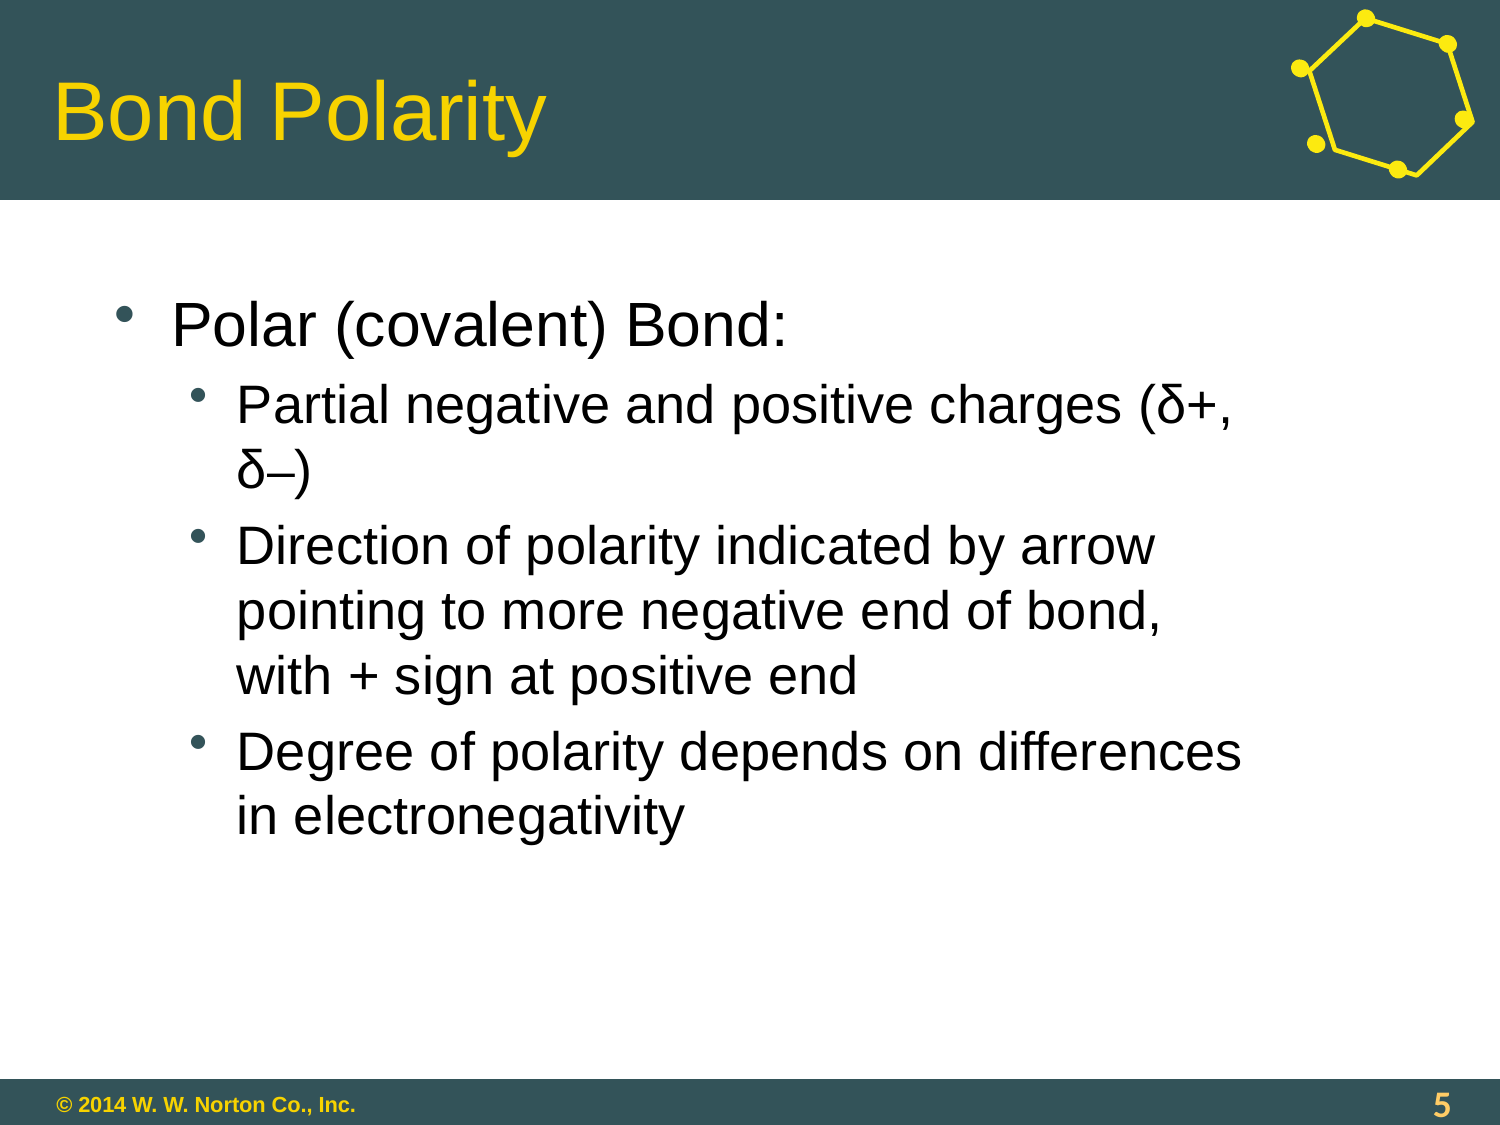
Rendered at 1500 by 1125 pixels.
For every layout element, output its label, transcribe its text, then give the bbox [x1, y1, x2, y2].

title Bond Polarity [37, 19, 1118, 195]
slide_number <number> [1417, 1076, 1468, 1125]
list Polar (covalent) Bond: Partial negative and positive charges (δ+, δ–) Direction of polarity indicated by arrow pointing to more negative end of bond, with + sign at positive end Degree of polarity depends on differences in electronegativity [99, 276, 1263, 952]
